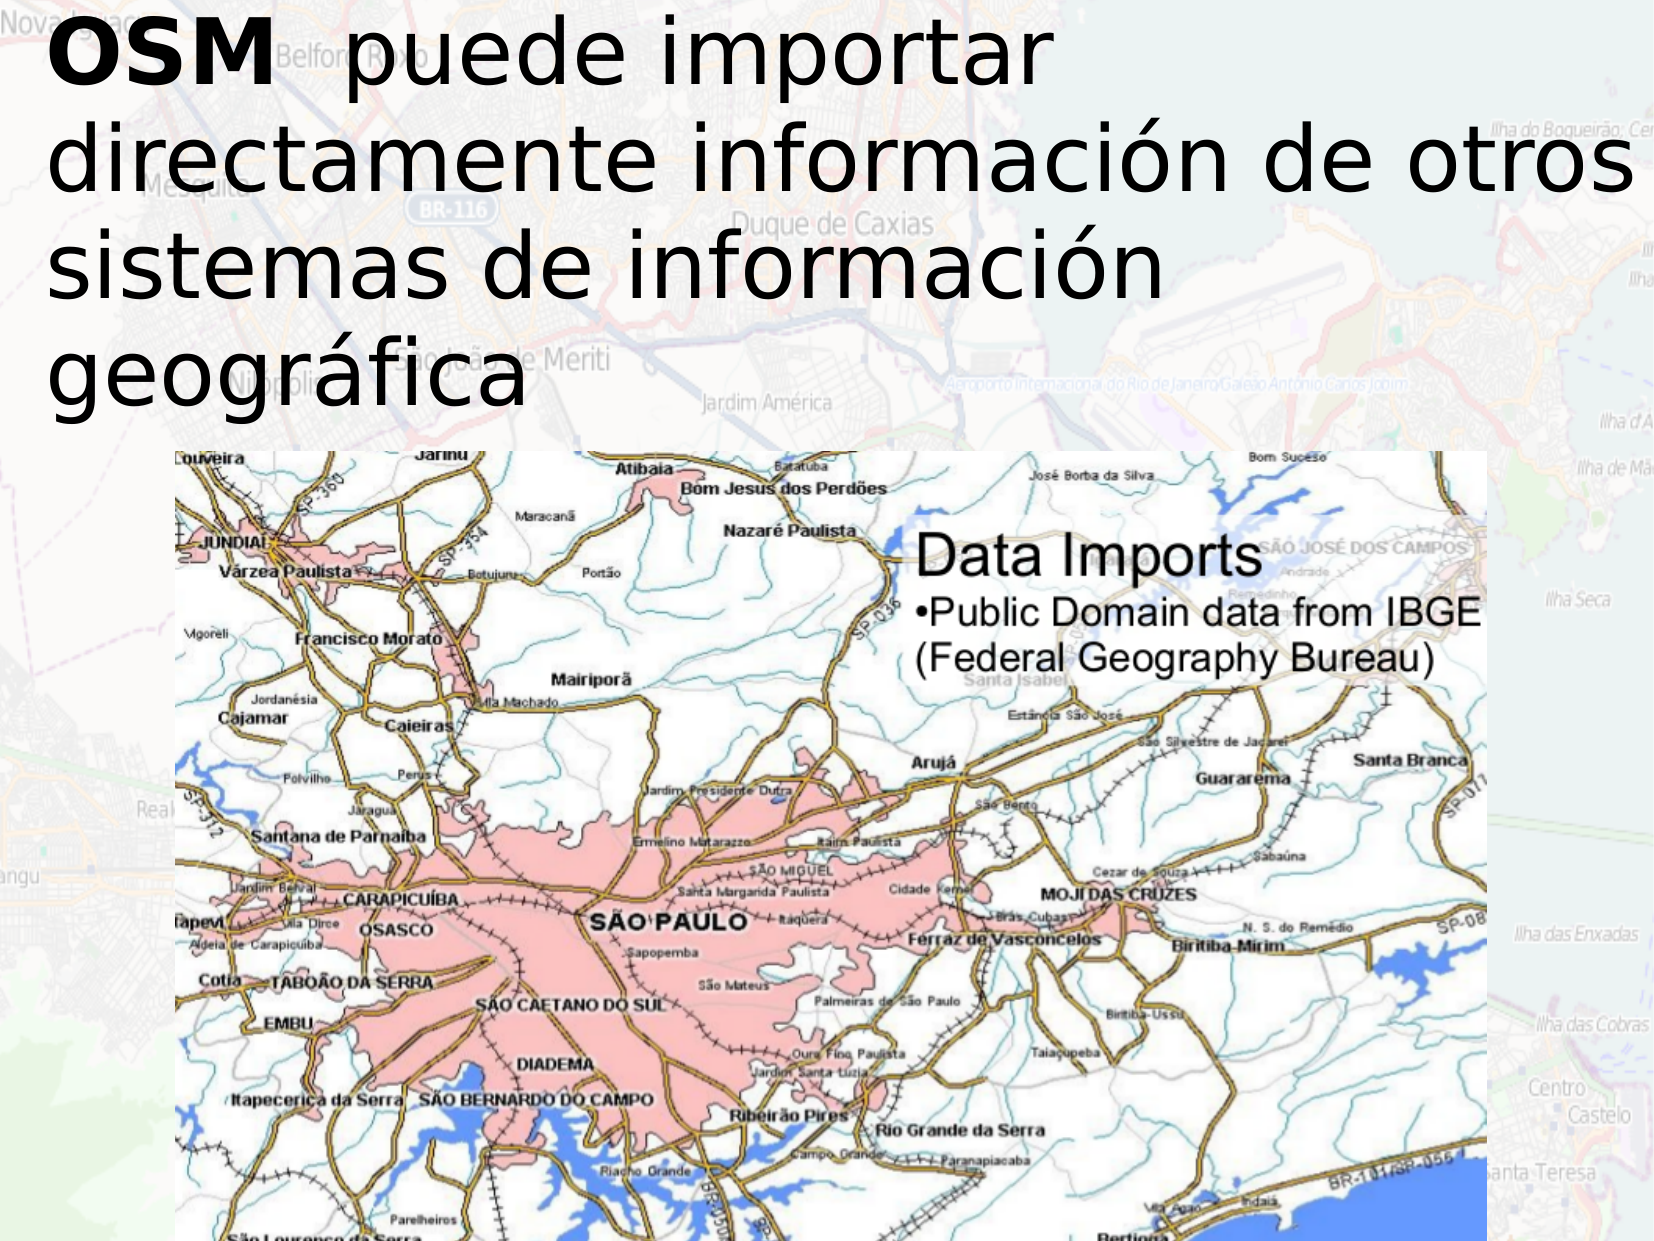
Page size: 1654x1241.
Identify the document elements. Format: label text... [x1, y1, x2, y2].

picture [175, 451, 1487, 1241]
text_box OSM puede importar directamente información de otros sistemas de información geográfica [30, 0, 1654, 597]
